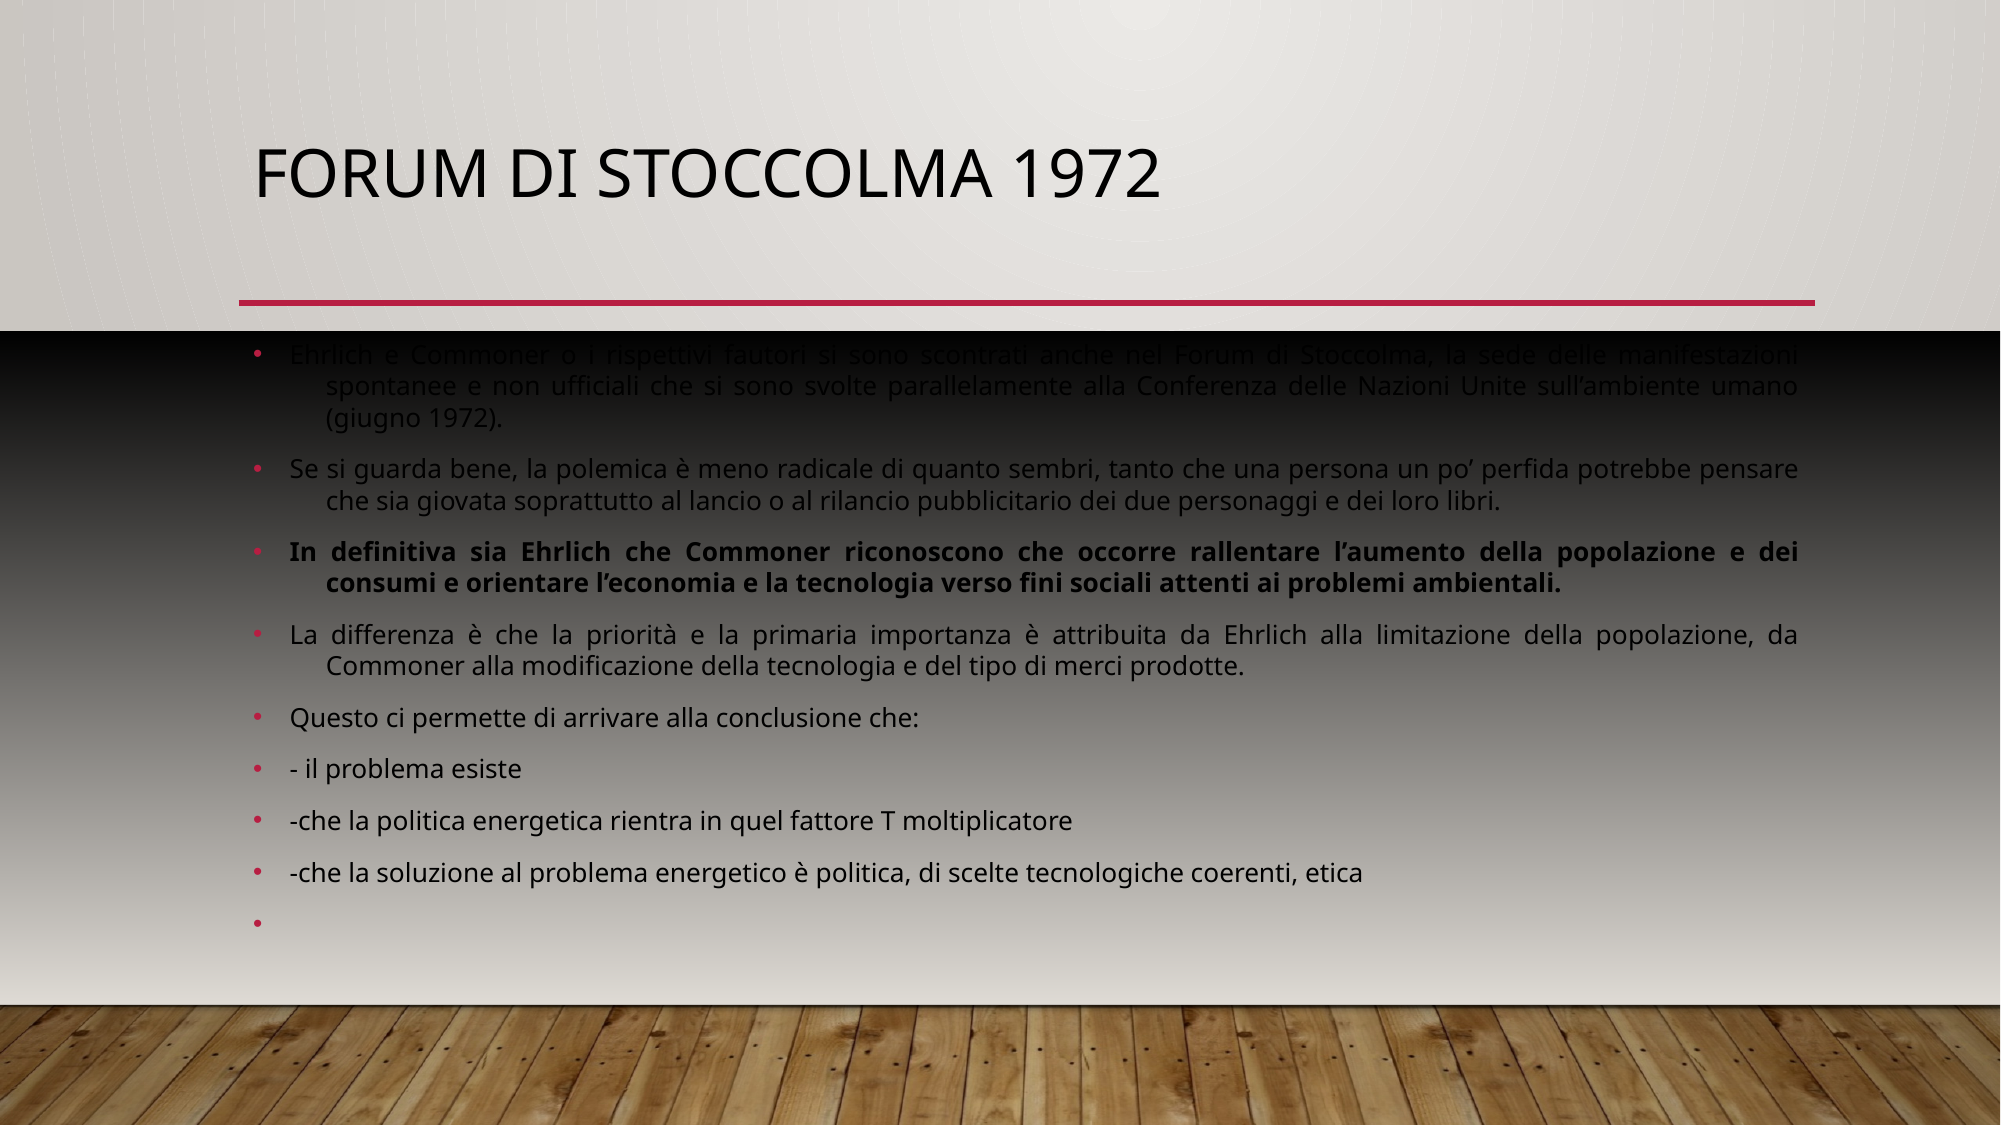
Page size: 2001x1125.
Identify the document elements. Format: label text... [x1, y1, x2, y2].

list Ehrlich e Commoner o i rispettivi fau­tori si sono scontrati anche nel Forum di Stoccolma, la sede delle manifesta­zioni spontanee e non ufficiali che si sono svolte parallelamente alla Confe­renza delle Nazioni Unite sull’ambiente umano (giugno 1972). Se si guarda bene, la polemica è me­no radicale di quanto sembri, tanto che una persona un po’ perfida po­trebbe pensare che sia giovata soprat­tutto al lancio o al rilancio pubblicita­rio dei due personaggi e dei loro libri. In definitiva sia Ehrlich che Commoner riconoscono che occorre rallentare l’au­mento della popolazione e dei consumi e orientare l’economia e la tecnologia verso fini sociali attenti ai problemi ambientali. La differenza è che la prio­rità e la primaria importanza è attri­buita da Ehrlich alla limitazione della popolazione, da Commoner alla modificazione della tecnologia e del tipo di merci prodotte. Questo ci permette di arrivare alla conclusione che: - il problema esiste -che la politica energetica rientra in quel fattore T moltiplicatore -che la soluzione al problema energetico è politica, di scelte tecnologiche coerenti, etica [238, 330, 1814, 897]
title Forum di Stoccolma 1972 [238, 131, 1814, 305]
